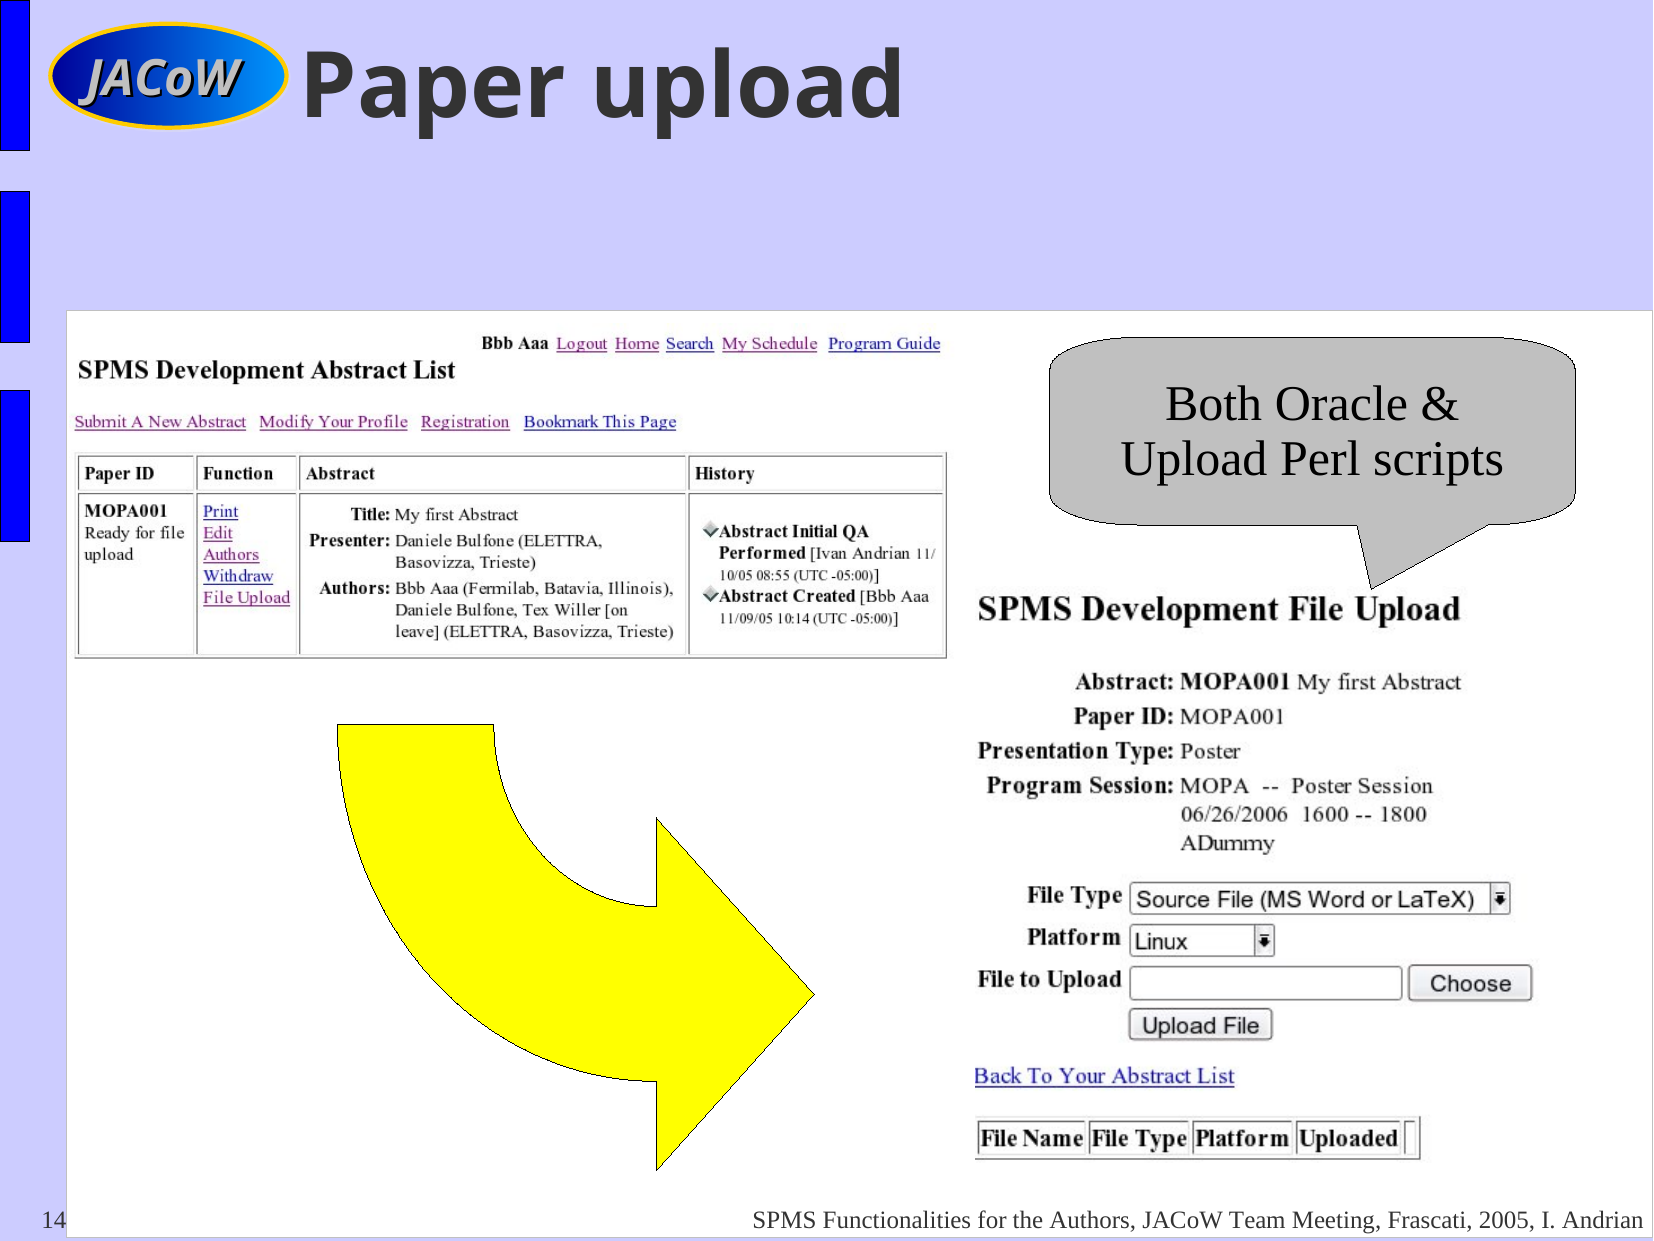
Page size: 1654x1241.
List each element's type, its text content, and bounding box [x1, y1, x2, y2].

text_box Both Oracle & Upload Perl scripts [1049, 337, 1576, 590]
title Paper upload [299, 19, 1650, 283]
picture [69, 323, 956, 670]
text_box [337, 724, 815, 1171]
picture [975, 586, 1580, 1163]
